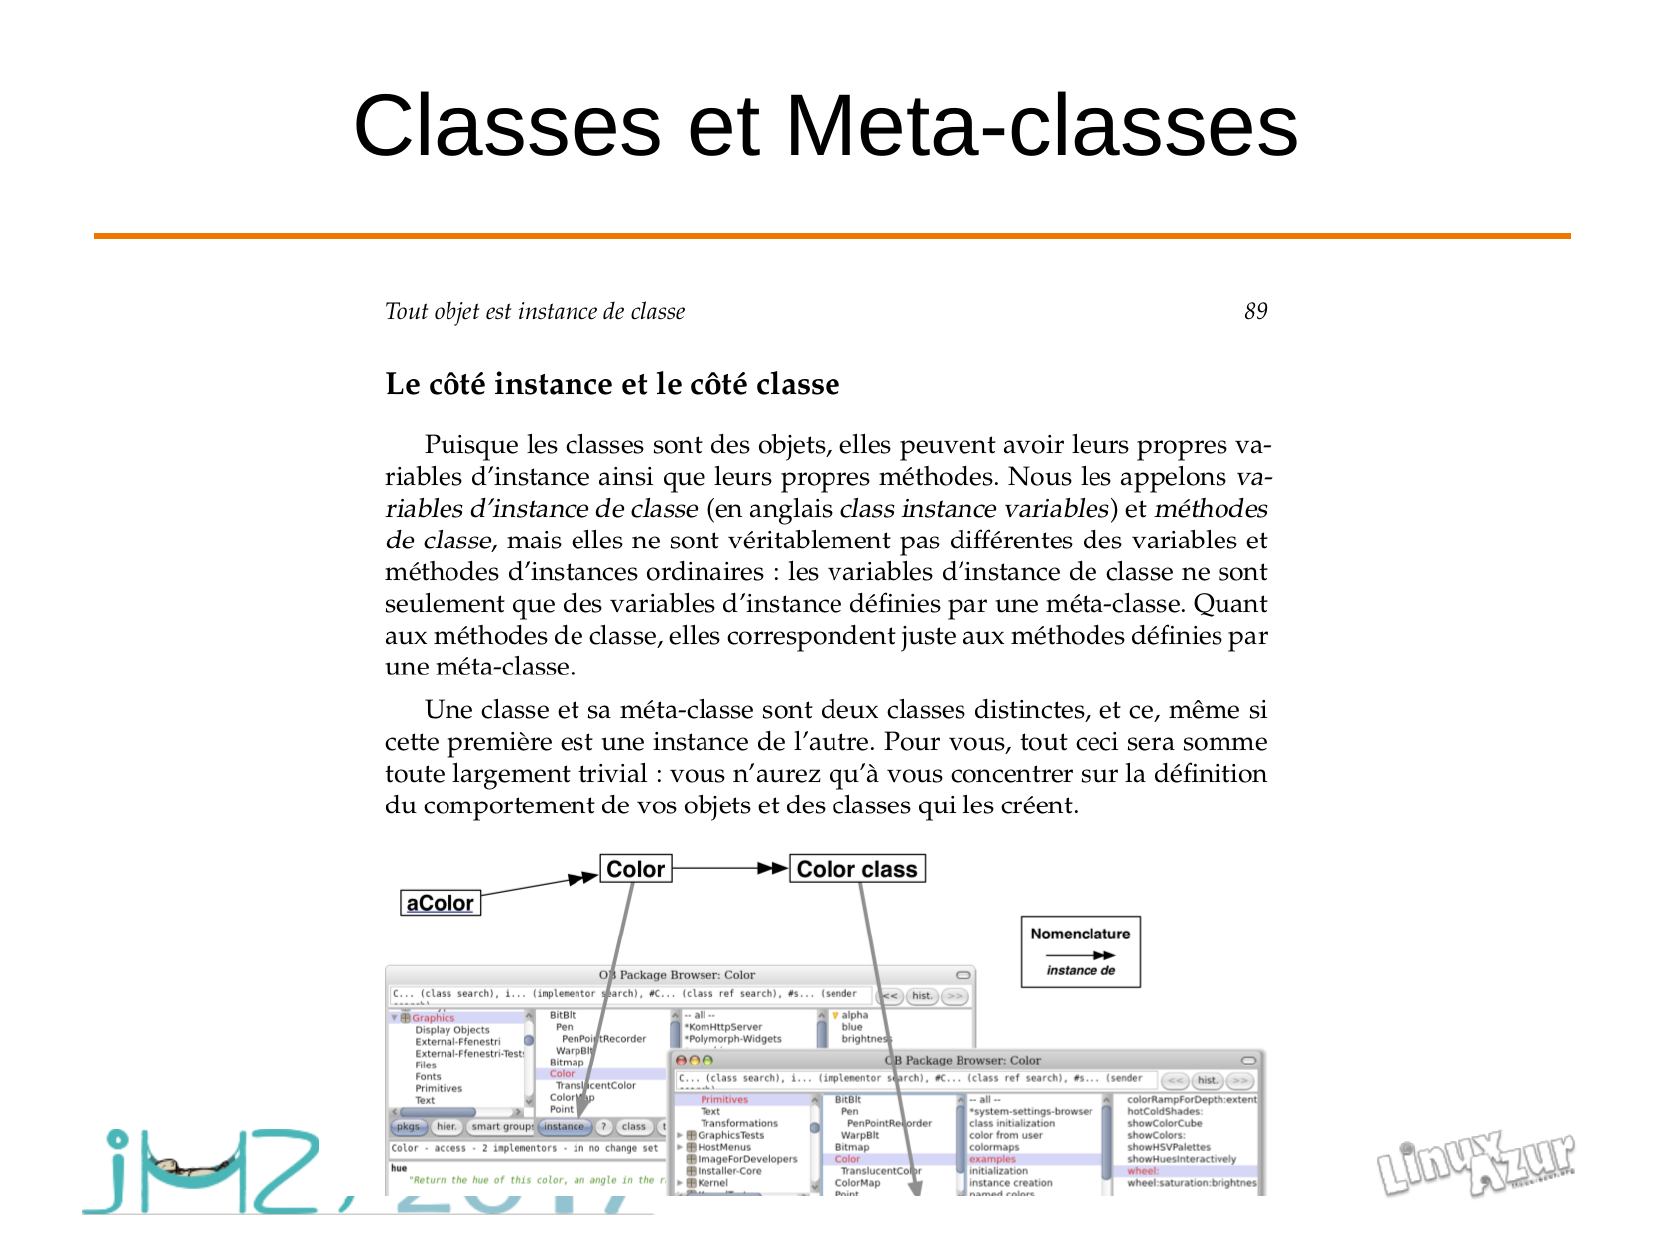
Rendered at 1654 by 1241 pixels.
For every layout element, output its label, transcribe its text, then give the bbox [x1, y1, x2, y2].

picture [82, 283, 1600, 1216]
title Classes et Meta-classes [82, 49, 1571, 201]
